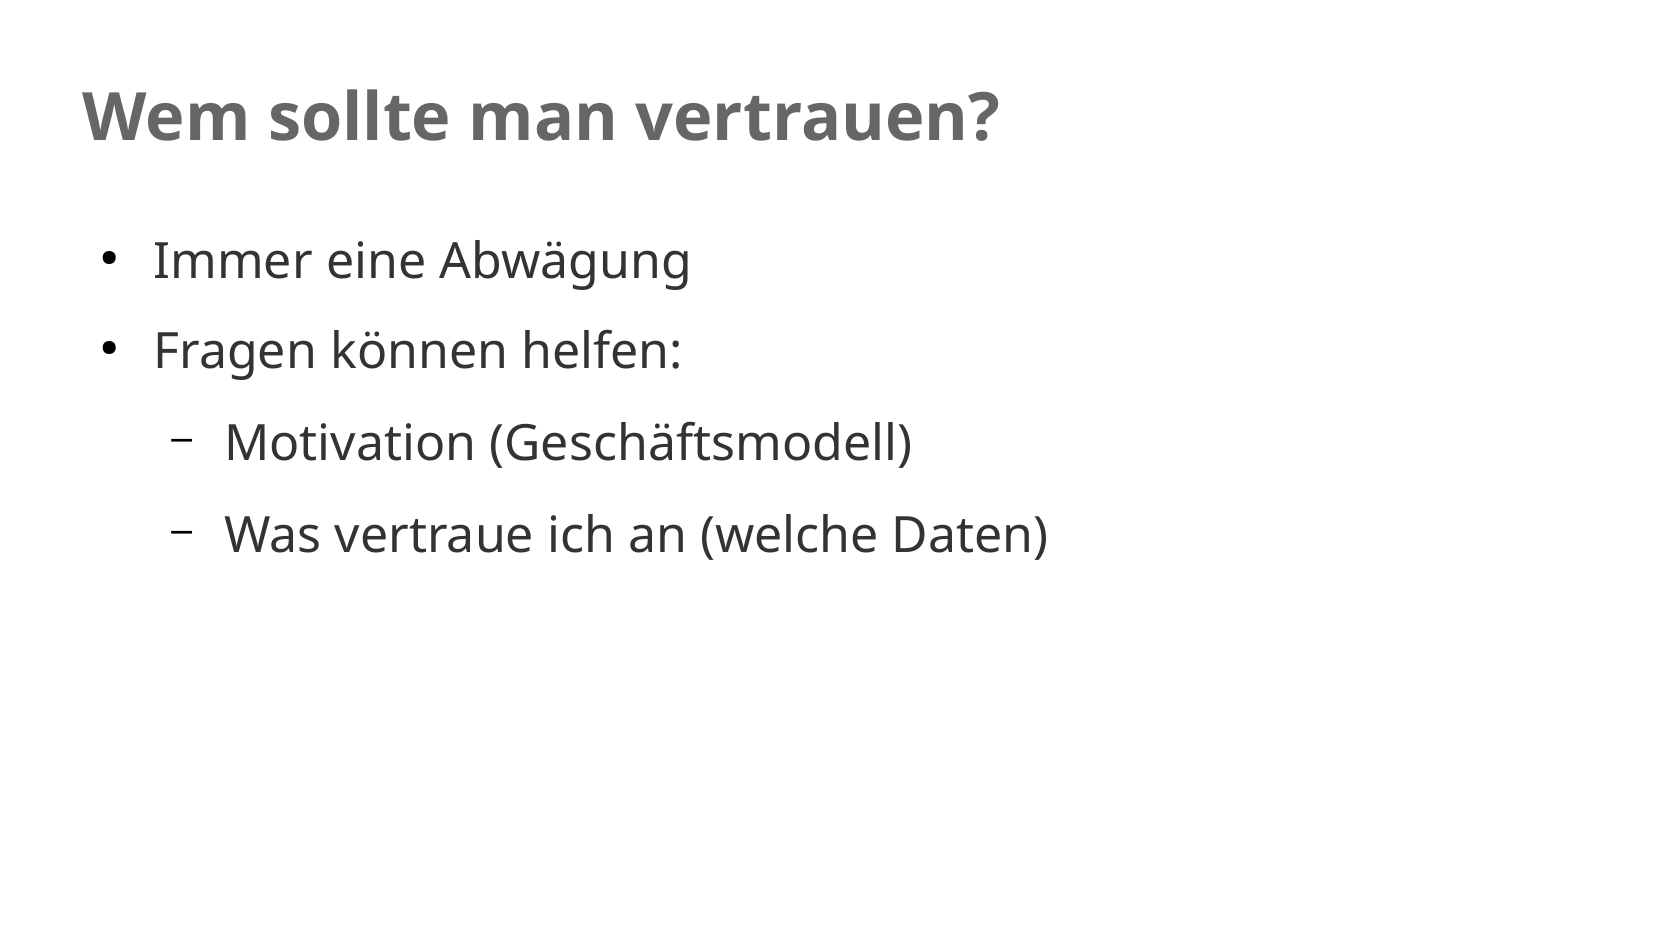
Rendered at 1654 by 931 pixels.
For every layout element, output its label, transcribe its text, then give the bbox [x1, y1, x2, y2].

list Immer eine Abwägung Fragen können helfen: Motivation (Geschäftsmodell) Was vertraue ich an (welche Daten) [82, 225, 1126, 758]
title Wem sollte man vertrauen? [82, 37, 1571, 193]
